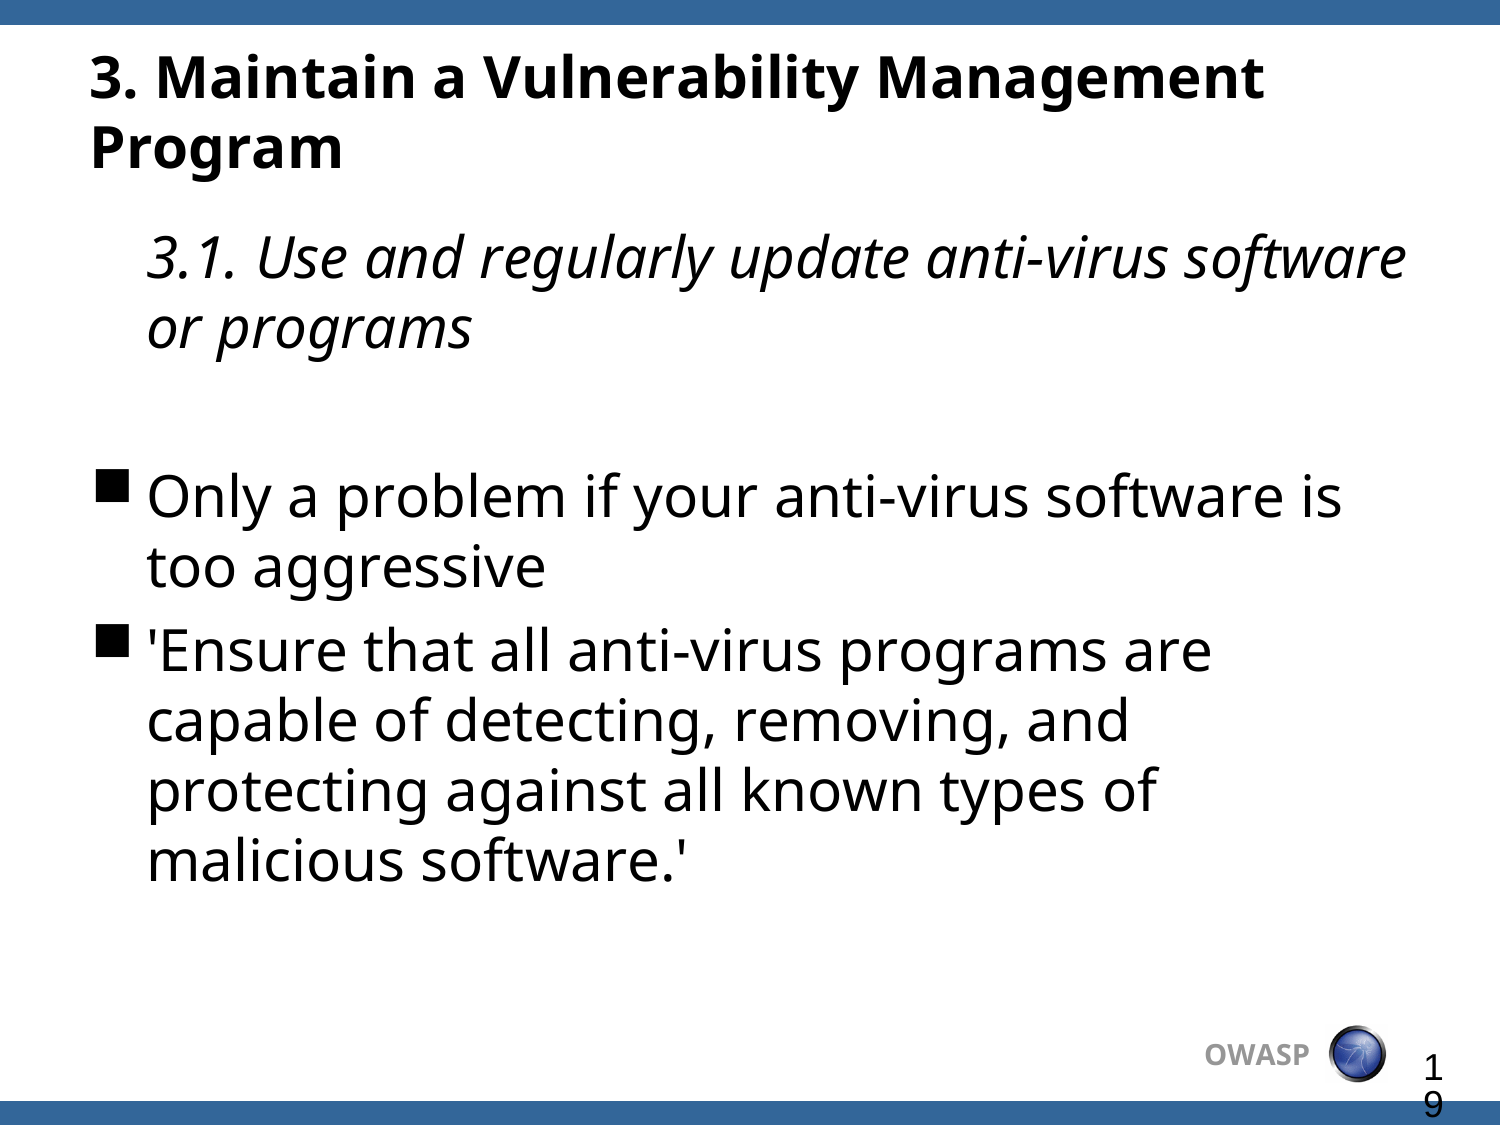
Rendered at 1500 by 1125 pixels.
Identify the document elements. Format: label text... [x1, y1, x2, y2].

title 3. Maintain a Vulnerability Management Program [75, 32, 1426, 188]
picture [1325, 1024, 1388, 1083]
list 3.1. Use and regularly update anti-virus software or programs Only a problem if your anti-virus software is too aggressive 'Ensure that all anti-virus programs are capable of detecting, removing, and protecting against all known types of malicious software.' [75, 212, 1426, 1005]
